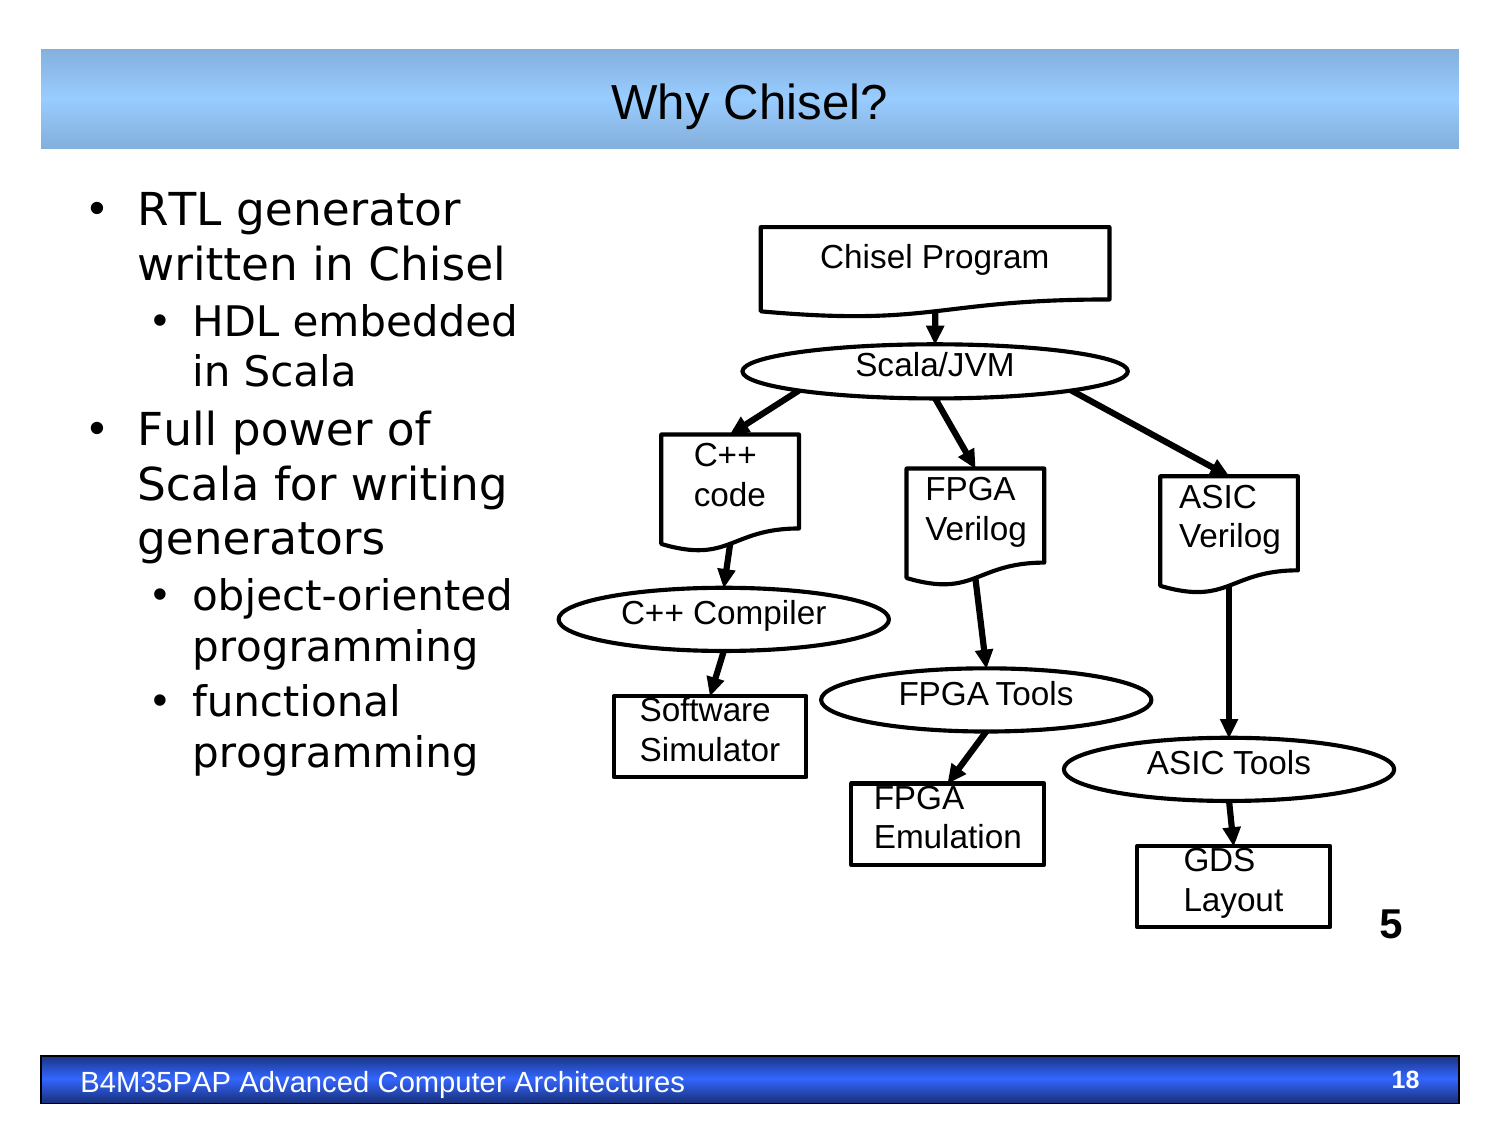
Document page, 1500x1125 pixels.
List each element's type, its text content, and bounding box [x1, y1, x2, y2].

text_box [824, 676, 1149, 729]
text_box [957, 447, 976, 469]
text_box Scala/JVM [855, 346, 1016, 395]
text_box [664, 437, 796, 548]
text_box [1139, 848, 1183, 925]
text_box FPGA [873, 779, 974, 818]
text_box [909, 471, 1042, 582]
text_box [1016, 349, 1125, 393]
text_box Verilog [1179, 517, 1281, 566]
text_box Simulator [639, 731, 781, 780]
text_box [731, 416, 751, 432]
text_box [974, 786, 1042, 863]
title Why Chisel? [41, 49, 1459, 149]
text_box [974, 648, 994, 669]
text_box Emulation [873, 818, 1023, 867]
text_box [616, 698, 639, 775]
text_box Software [639, 691, 781, 731]
text_box [1219, 719, 1239, 738]
text_box [1158, 740, 1300, 744]
text_box [652, 590, 795, 594]
text_box [827, 597, 886, 641]
text_box FPGA Tools [898, 675, 1077, 723]
text_box ASIC [1179, 478, 1267, 517]
text_box [925, 325, 945, 345]
text_box Verilog [925, 510, 1028, 559]
text_box [561, 598, 620, 641]
text_box code [693, 476, 767, 524]
list RTL generator written in Chisel HDL embedded in Scala Full power of Scala for writing generators object-oriented programming functional programming [75, 172, 550, 925]
text_box [1163, 479, 1295, 589]
text_box C++ Compiler [620, 594, 827, 643]
text_box [745, 349, 855, 393]
text_box [1266, 848, 1328, 925]
text_box ASIC Tools [1146, 744, 1313, 793]
text_box FPGA [925, 470, 1026, 510]
text_box [947, 762, 967, 784]
text_box GDS [1183, 841, 1266, 881]
text_box [1067, 745, 1391, 798]
text_box [636, 643, 812, 648]
text_box [853, 786, 873, 863]
text_box C++ [693, 436, 767, 476]
text_box [1222, 826, 1242, 847]
text_box [781, 698, 804, 775]
text_box [910, 671, 1062, 675]
text_box 5 [1379, 901, 1421, 948]
text_box Layout [1183, 881, 1283, 930]
text_box Chisel Program [820, 238, 1050, 287]
text_box [1208, 459, 1230, 477]
text_box [717, 567, 736, 588]
text_box [763, 230, 1107, 314]
text_box [706, 675, 725, 697]
